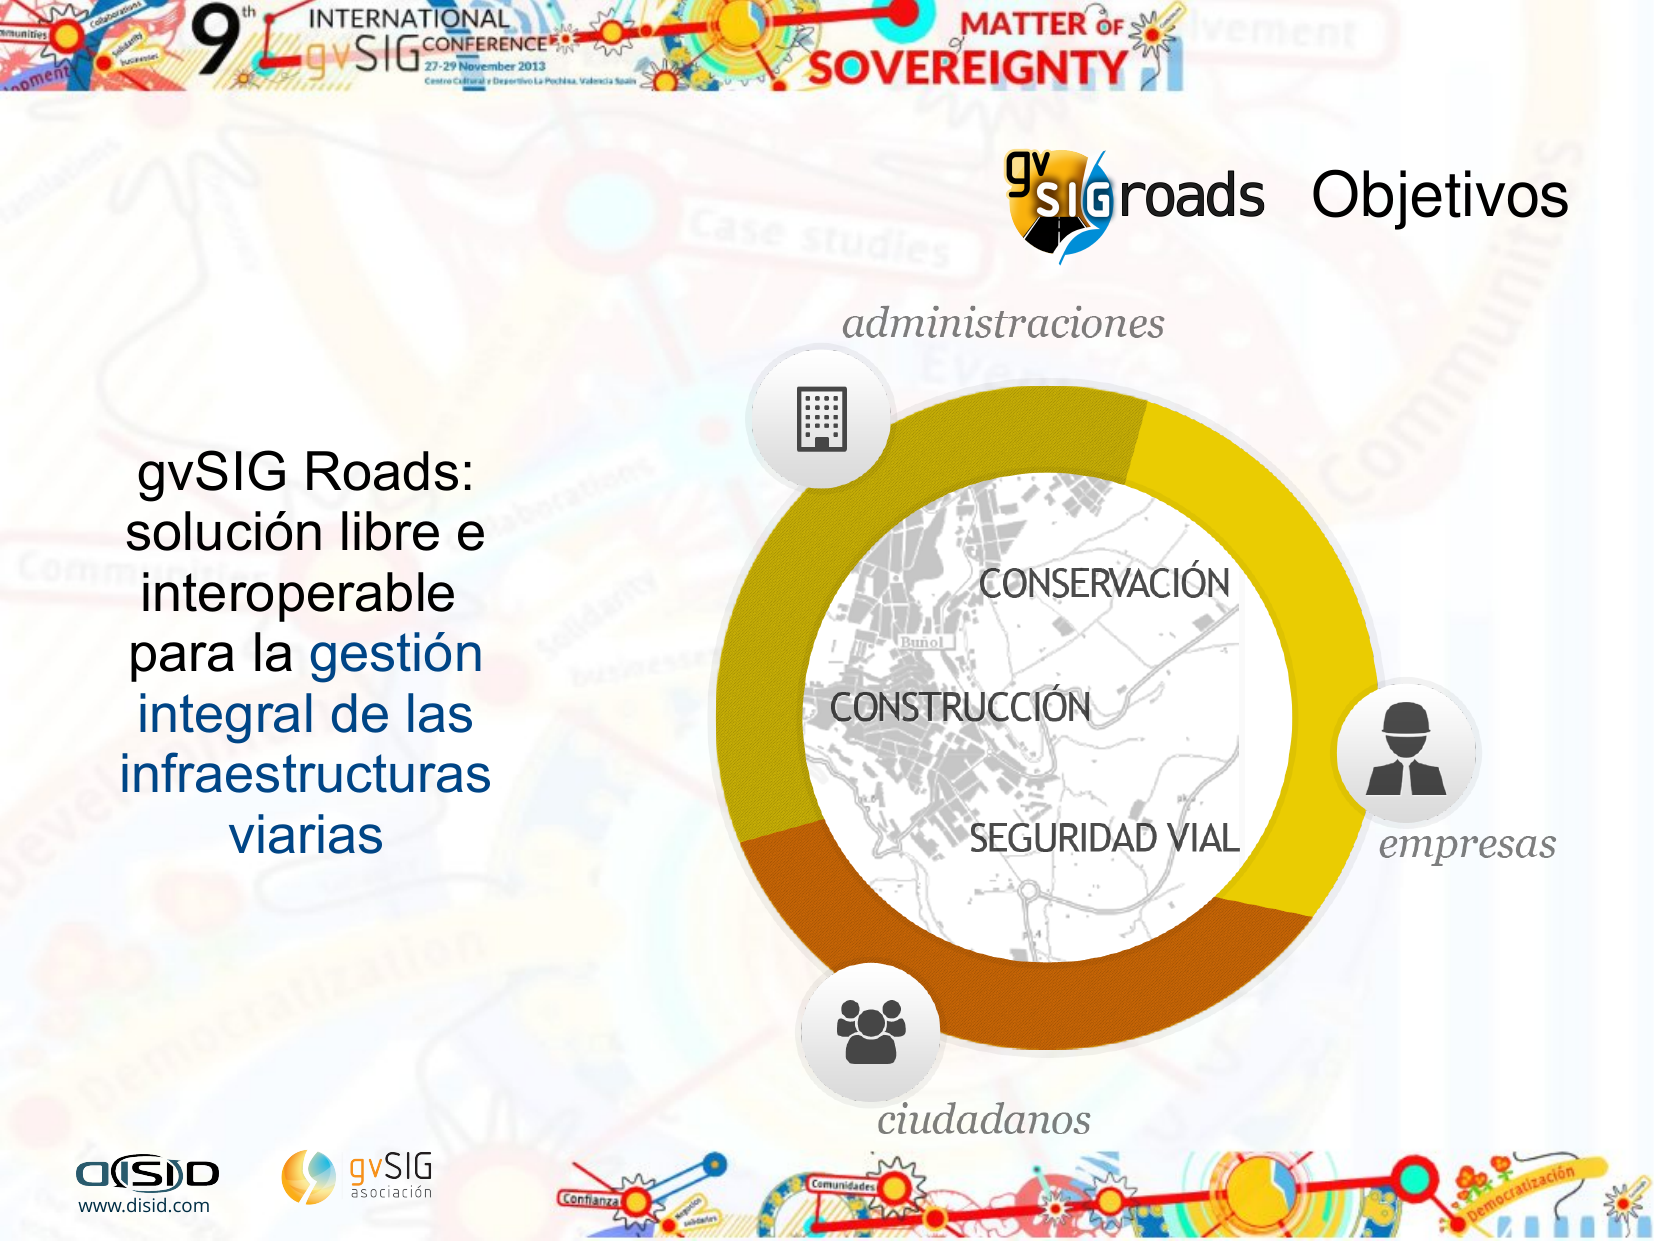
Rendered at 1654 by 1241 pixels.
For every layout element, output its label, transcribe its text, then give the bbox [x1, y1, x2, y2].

title Objetivos [82, 90, 1571, 298]
text_box gvSIG Roads: solución libre e interoperable para la gestión integral de las infraestructuras viarias [82, 433, 531, 875]
picture [0, 0, 1654, 1241]
